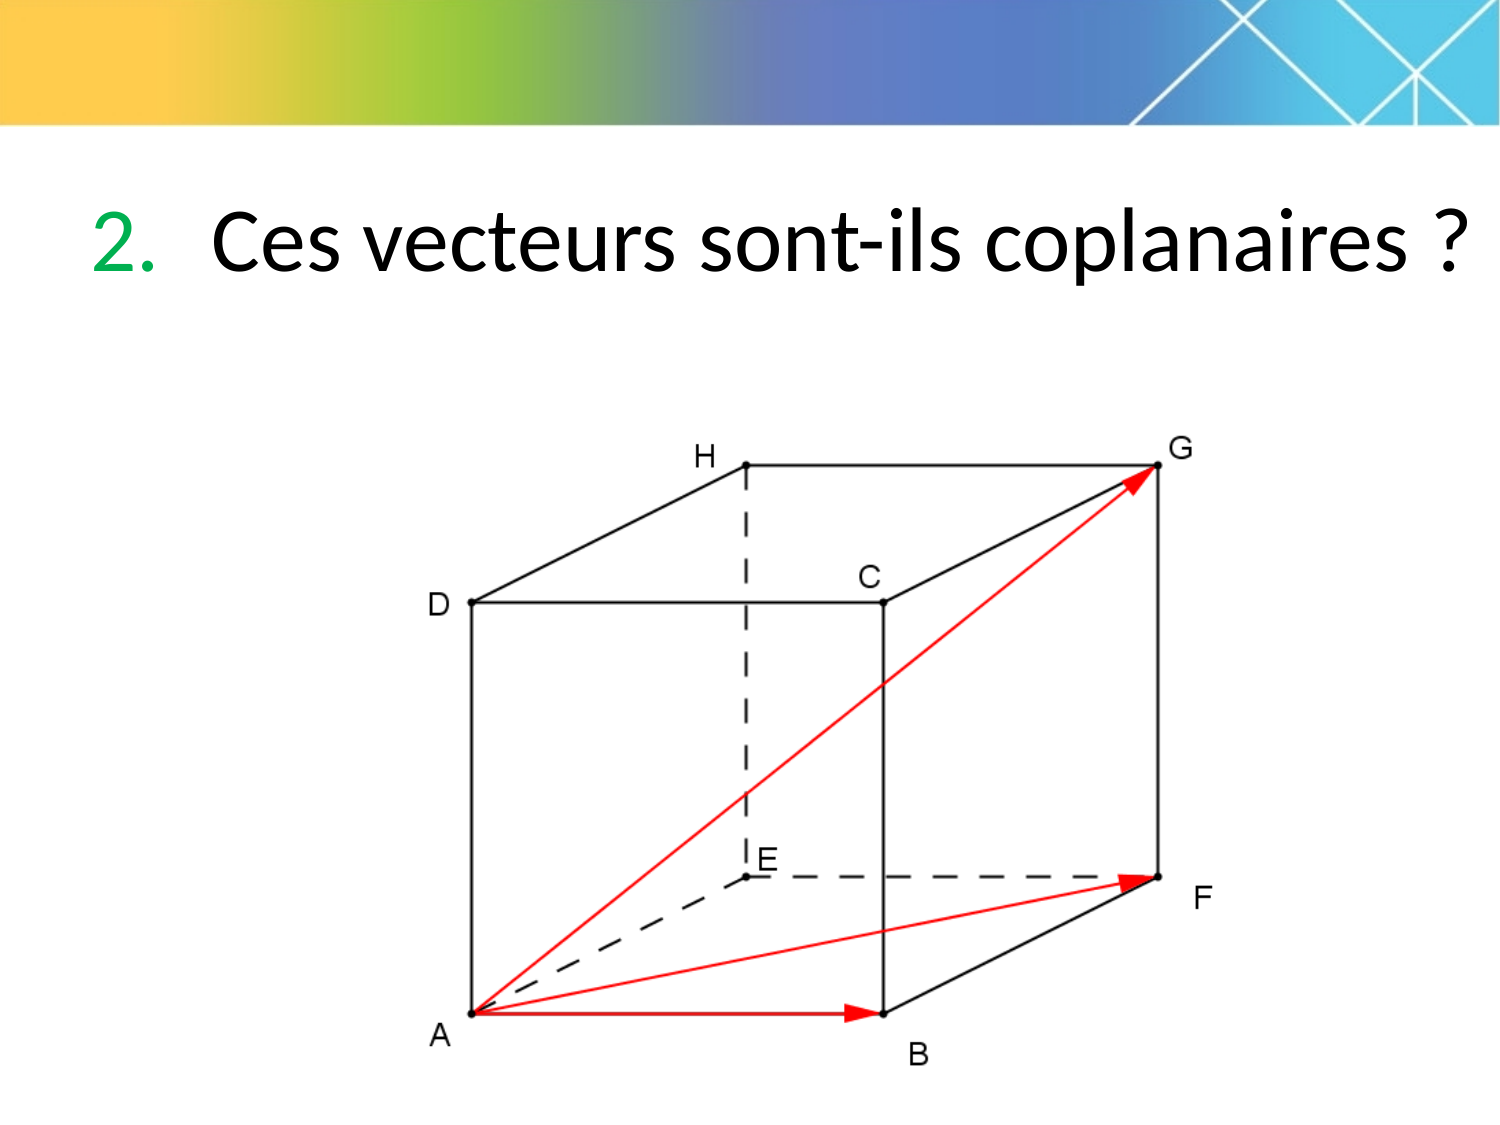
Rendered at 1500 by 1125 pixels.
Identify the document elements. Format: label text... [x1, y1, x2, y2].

title Ces vecteurs sont-ils coplanaires ? [75, 163, 1500, 305]
picture [375, 410, 1259, 1083]
picture [0, 0, 1500, 127]
